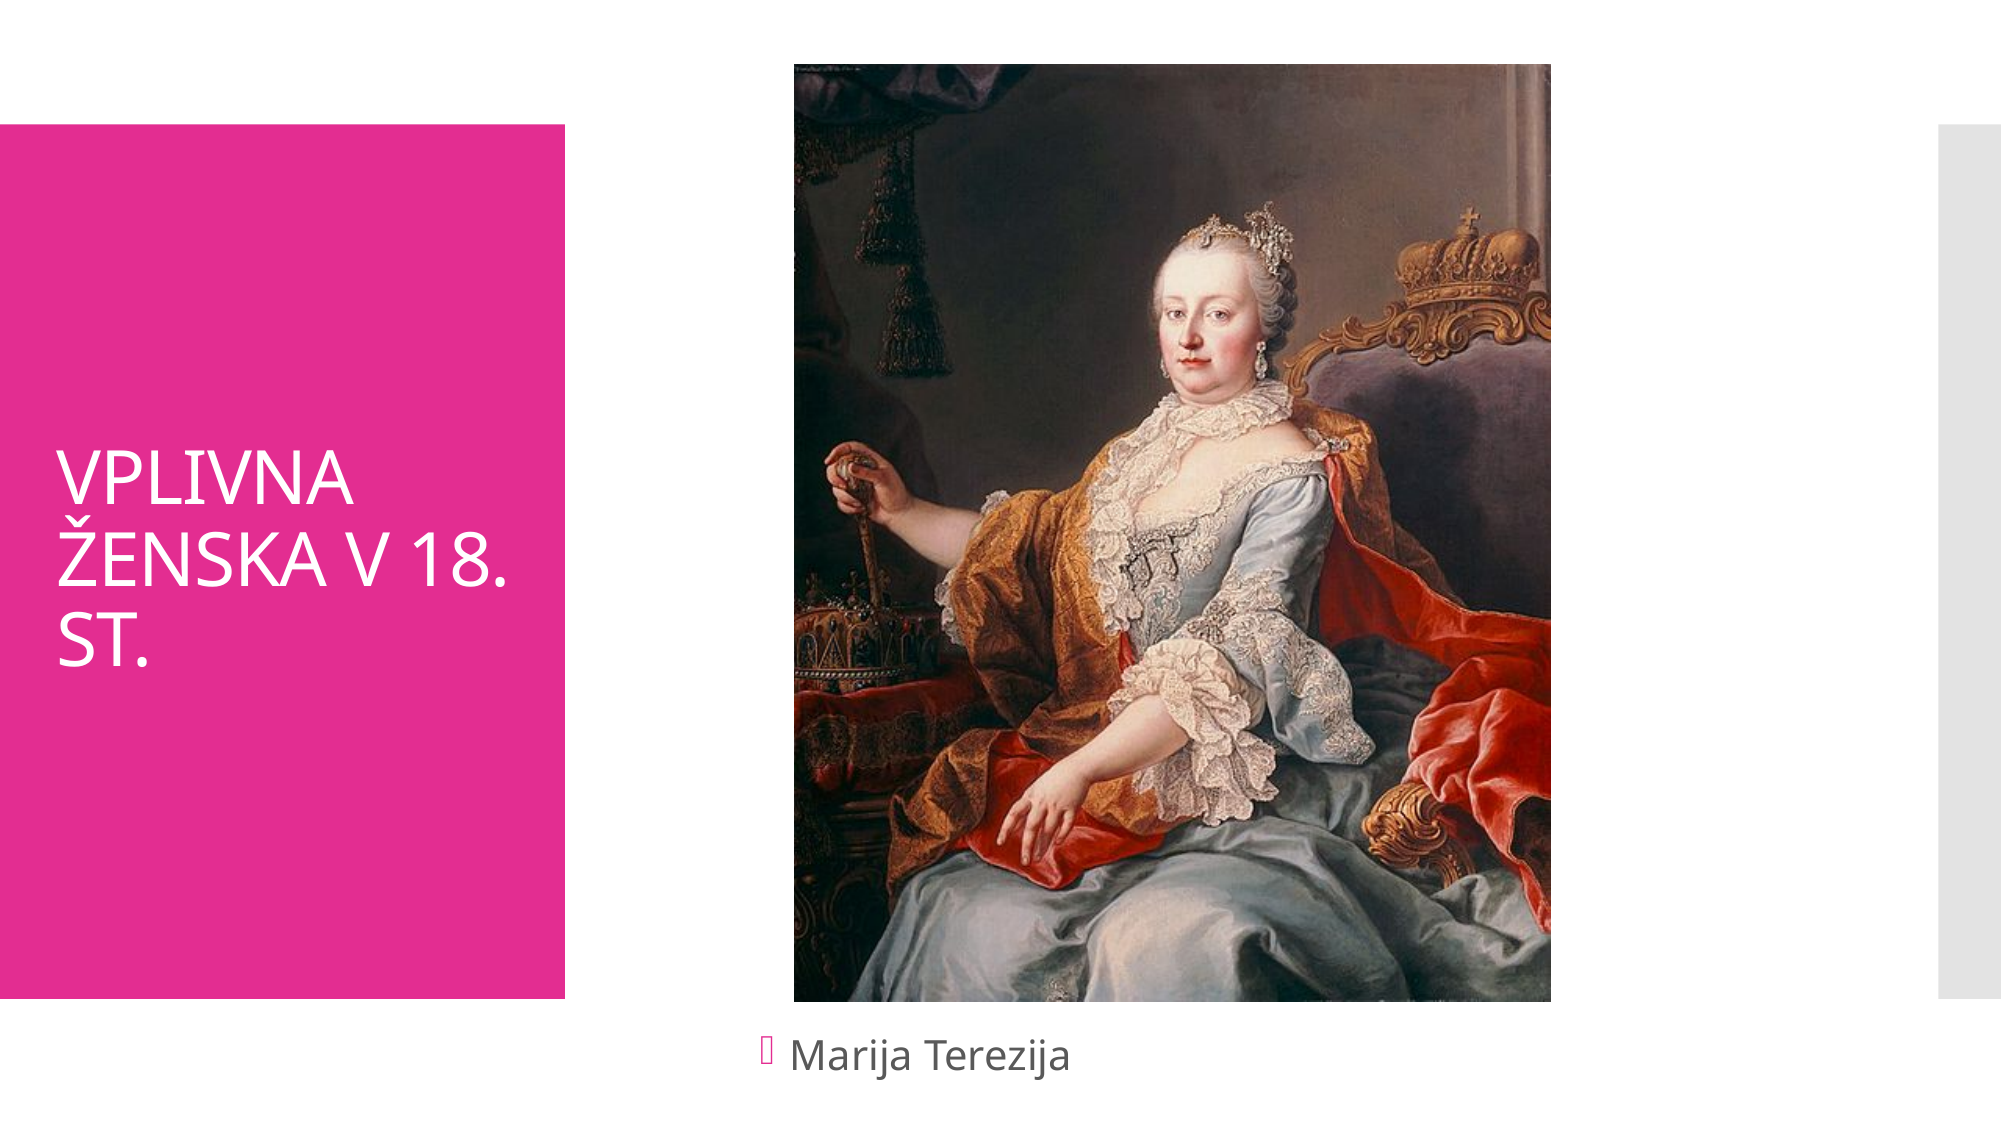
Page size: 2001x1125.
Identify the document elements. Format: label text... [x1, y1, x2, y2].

list Marija Terezija [745, 1022, 1601, 1091]
title VPLIVNA ŽENSKA V 18. ST. [41, 184, 525, 939]
picture [794, 64, 1551, 1002]
